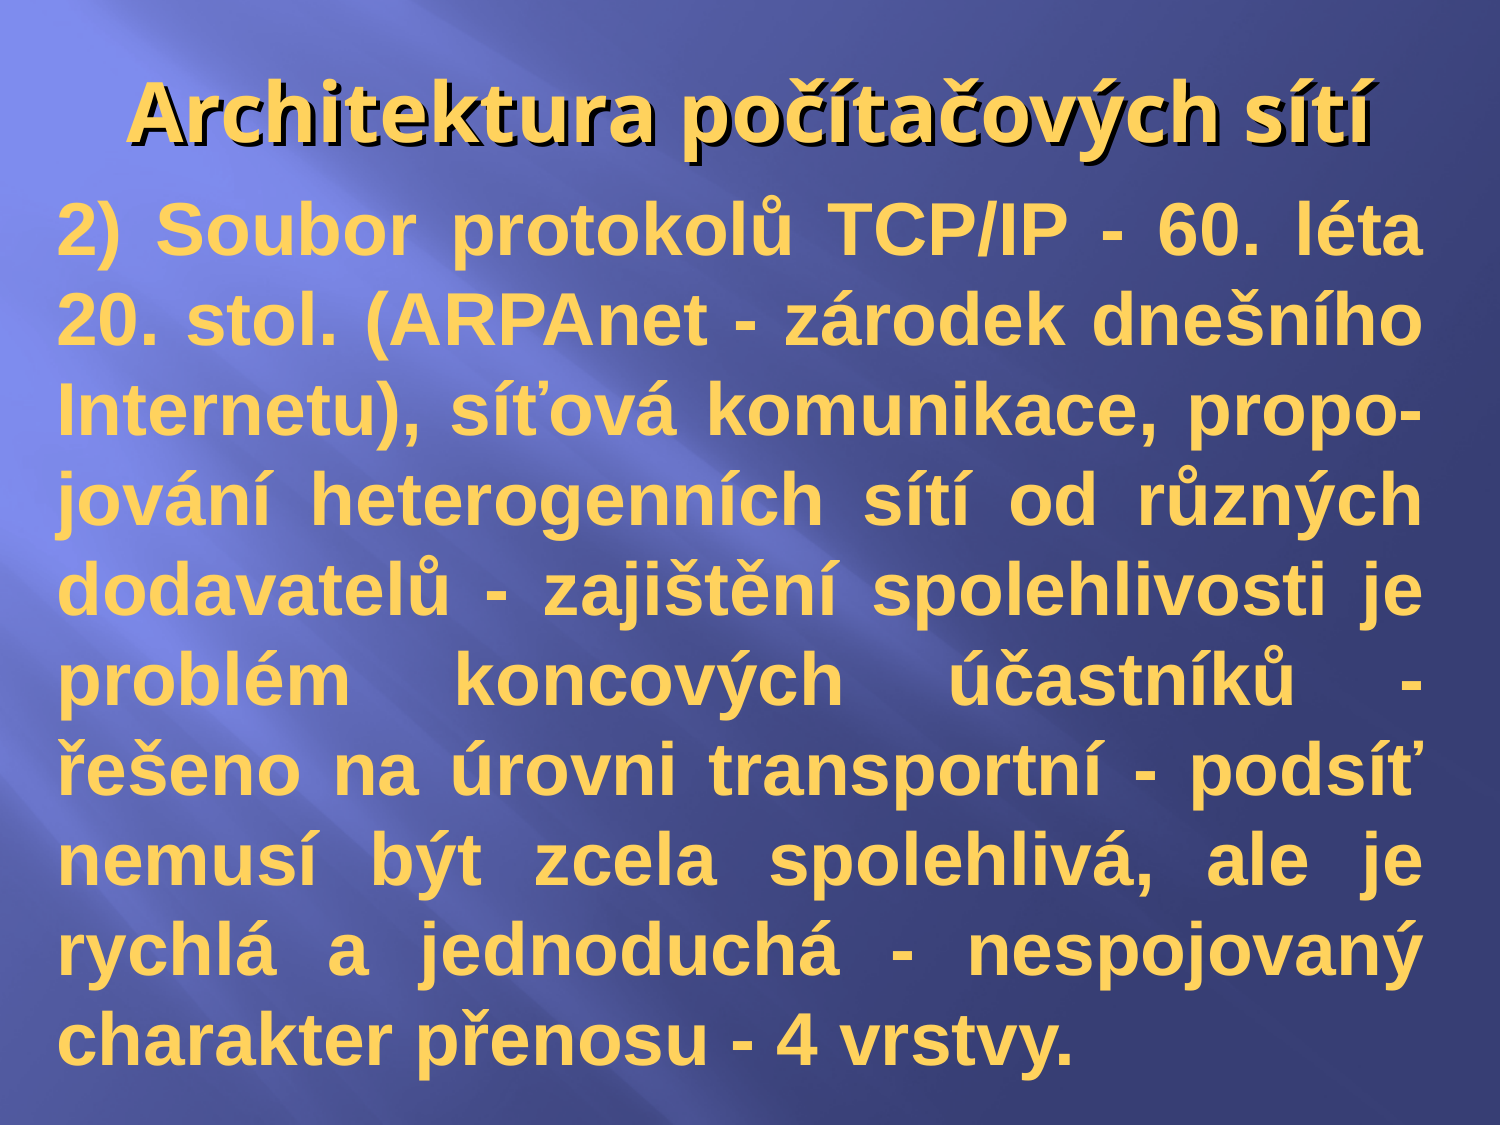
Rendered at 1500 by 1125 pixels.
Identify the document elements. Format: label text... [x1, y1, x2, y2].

title Architektura počítačových sítí [64, 45, 1436, 172]
text_box 2) Soubor protokolů TCP/IP - 60. léta 20. stol. (ARPAnet - zárodek dnešního Internetu), síťová komunikace, propo-jování heterogenních sítí od různých dodavatelů - zajištění spolehlivosti je problém koncových účastníků - řešeno na úrovni transportní - podsíť nemusí být zcela spolehlivá, ale je rychlá a jednoduchá - nespojovaný charakter přenosu - 4 vrstvy. [41, 172, 1459, 1071]
